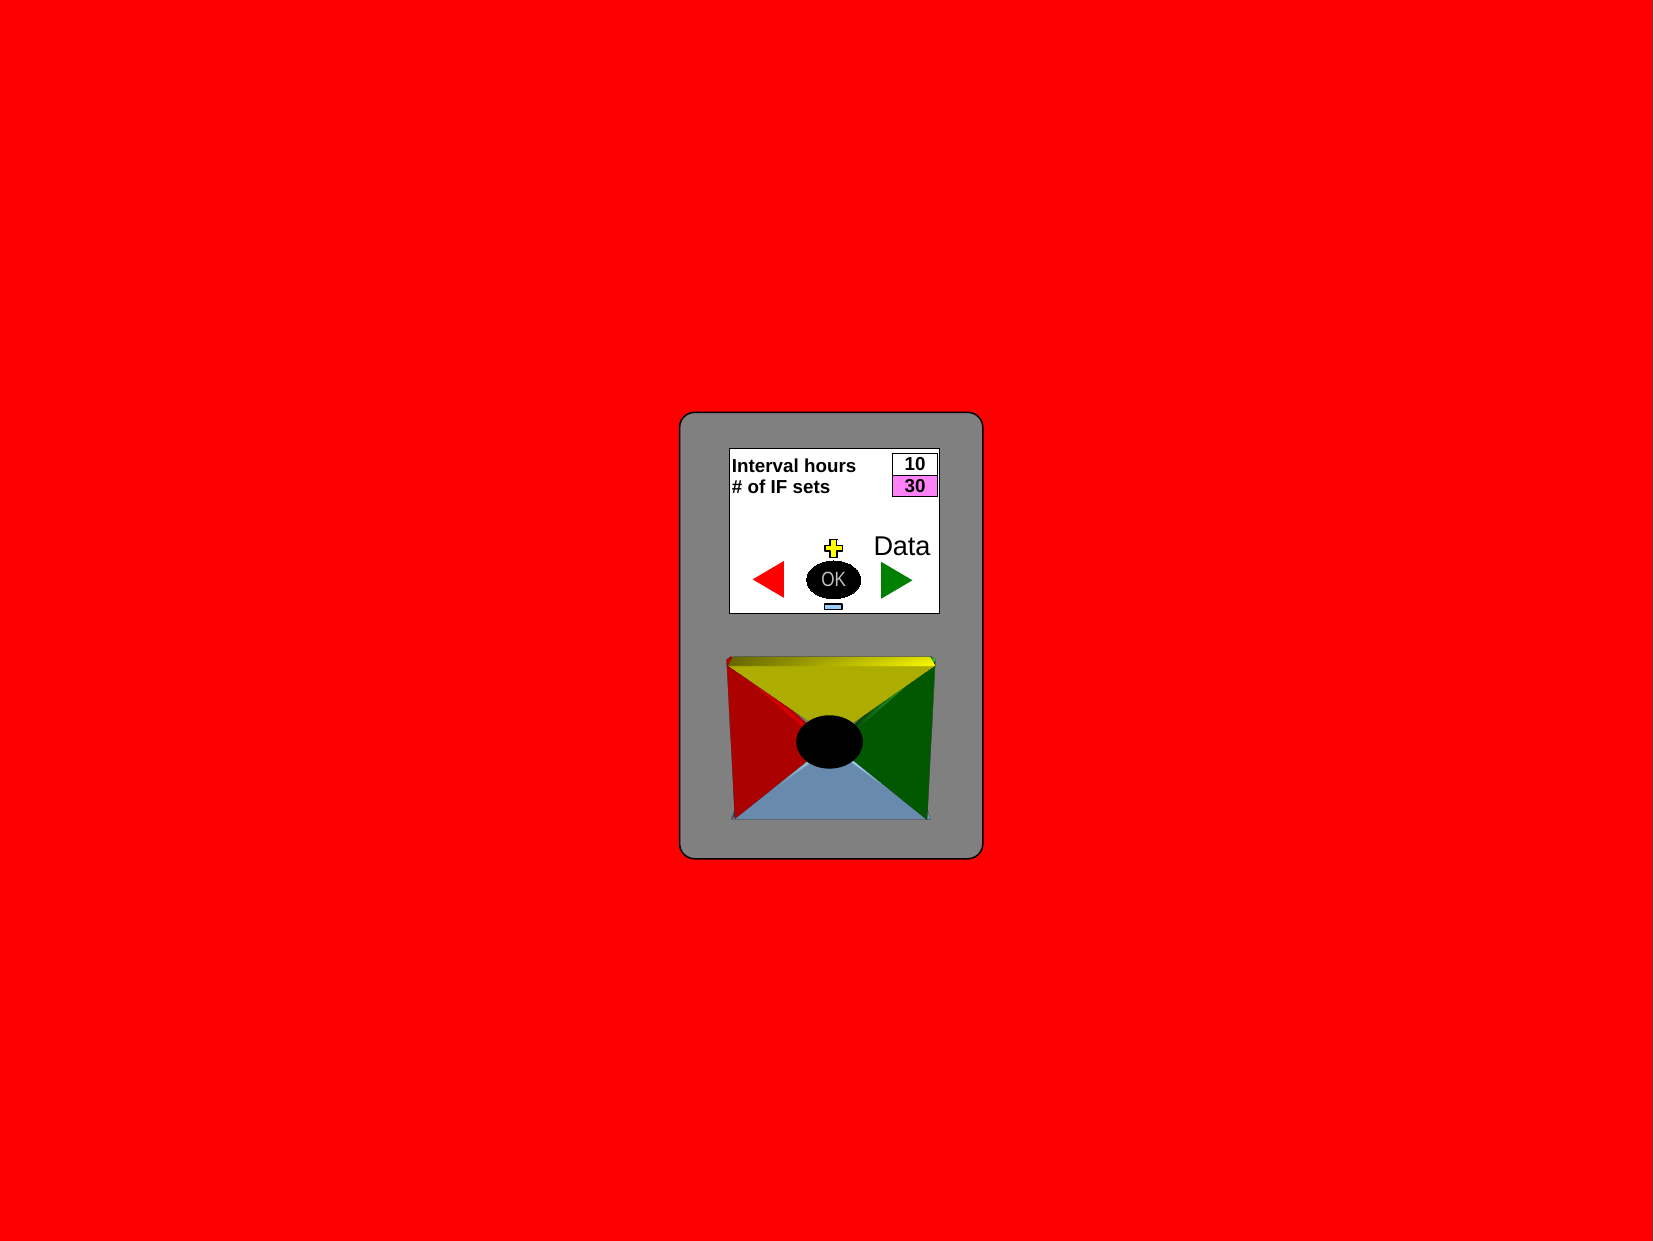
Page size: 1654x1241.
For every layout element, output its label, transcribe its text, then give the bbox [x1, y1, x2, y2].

text_box [679, 412, 983, 859]
text_box Data [858, 523, 972, 581]
text_box OK [806, 560, 861, 599]
text_box 10 [892, 453, 938, 476]
text_box Interval hours # of IF sets [717, 448, 874, 506]
text_box 30 [892, 476, 938, 497]
